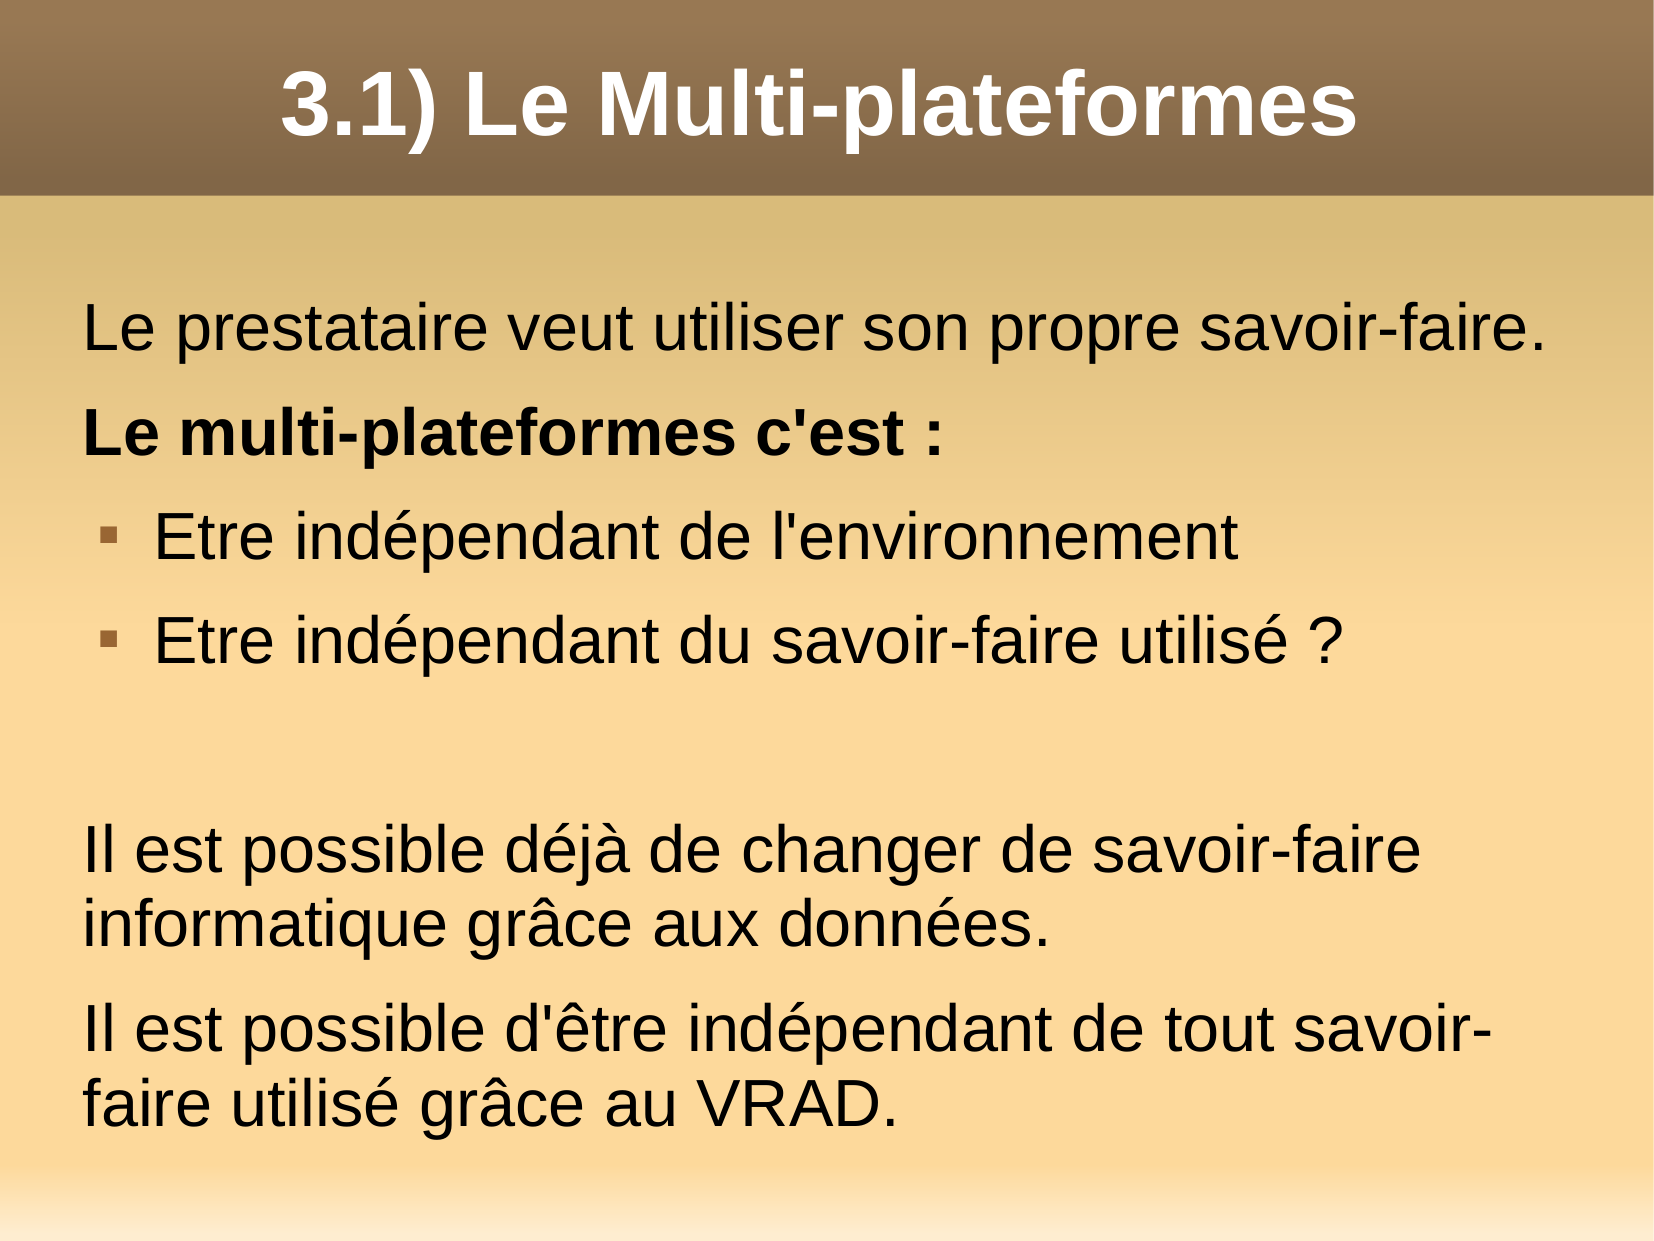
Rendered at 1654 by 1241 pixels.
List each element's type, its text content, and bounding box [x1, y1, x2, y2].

picture [0, 0, 1654, 1241]
title 3.1) Le Multi-plateformes [76, 7, 1565, 200]
list Le prestataire veut utiliser son propre savoir-faire. Le multi-plateformes c'est : Etre indépendant de l'environnement Etre indépendant du savoir-faire utilisé ? Il est possible déjà de changer de savoir-faire informatique grâce aux données. Il est possible d'être indépendant de tout savoir-faire utilisé grâce au VRAD. [82, 290, 1571, 1141]
